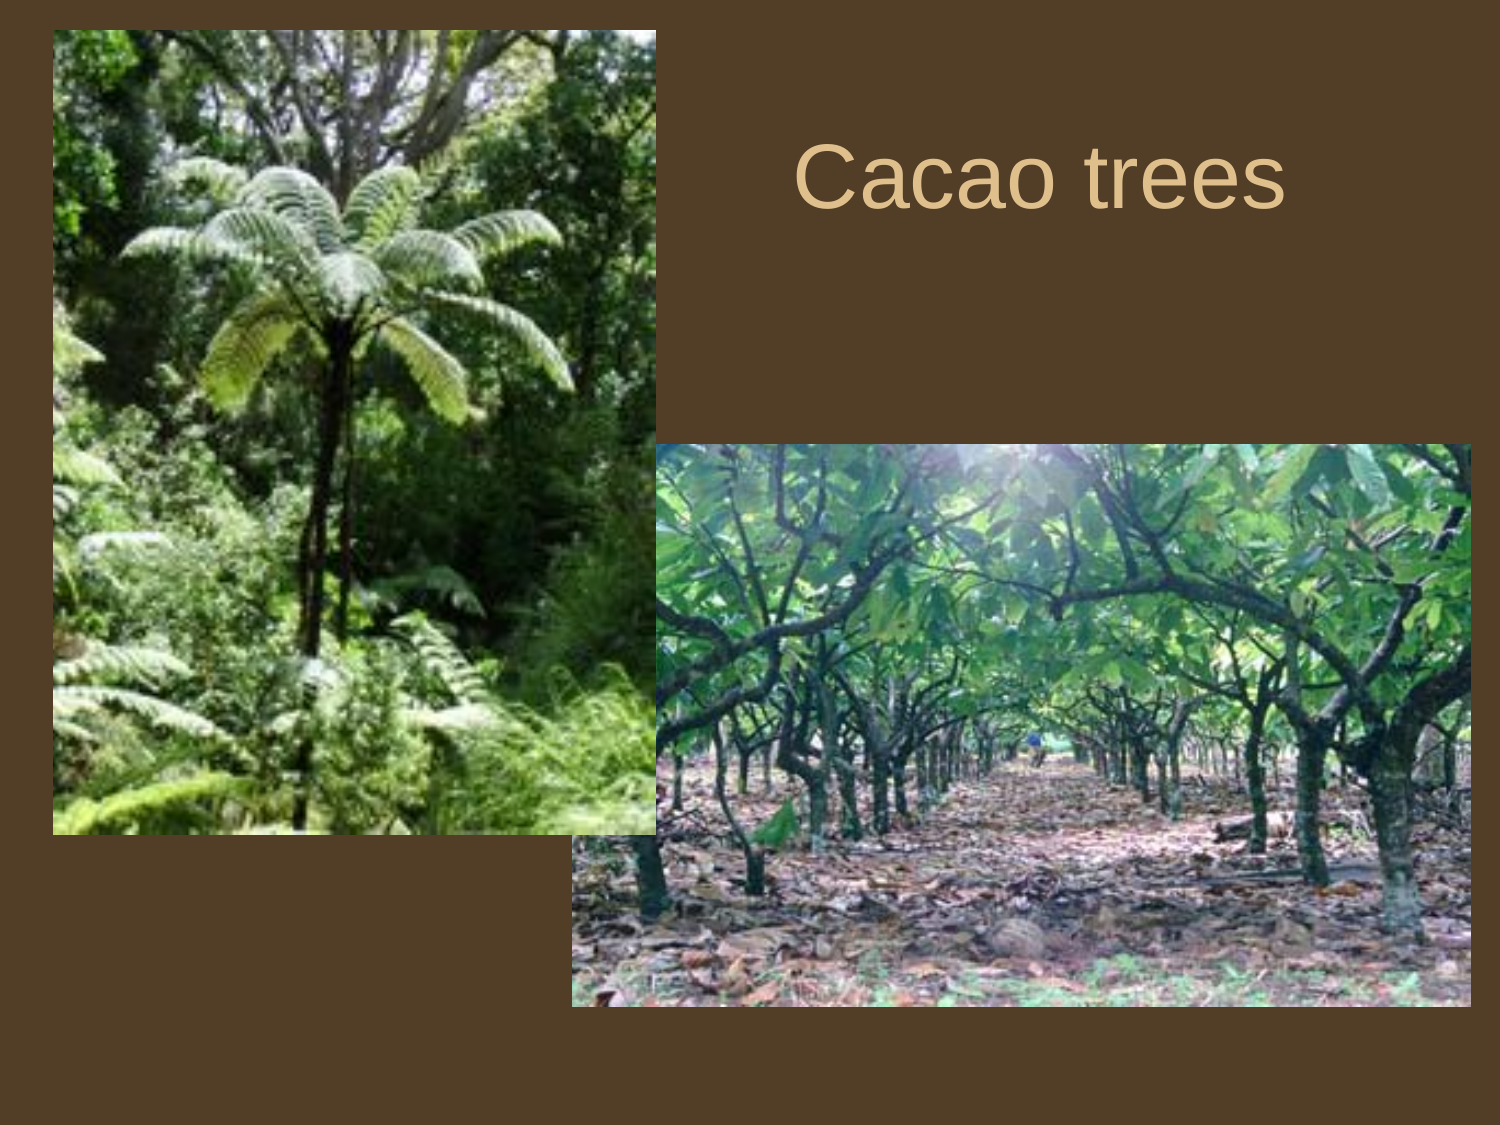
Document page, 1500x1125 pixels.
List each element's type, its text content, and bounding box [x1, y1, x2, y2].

picture [53, 30, 1471, 1007]
title Cacao trees [656, 78, 1425, 266]
